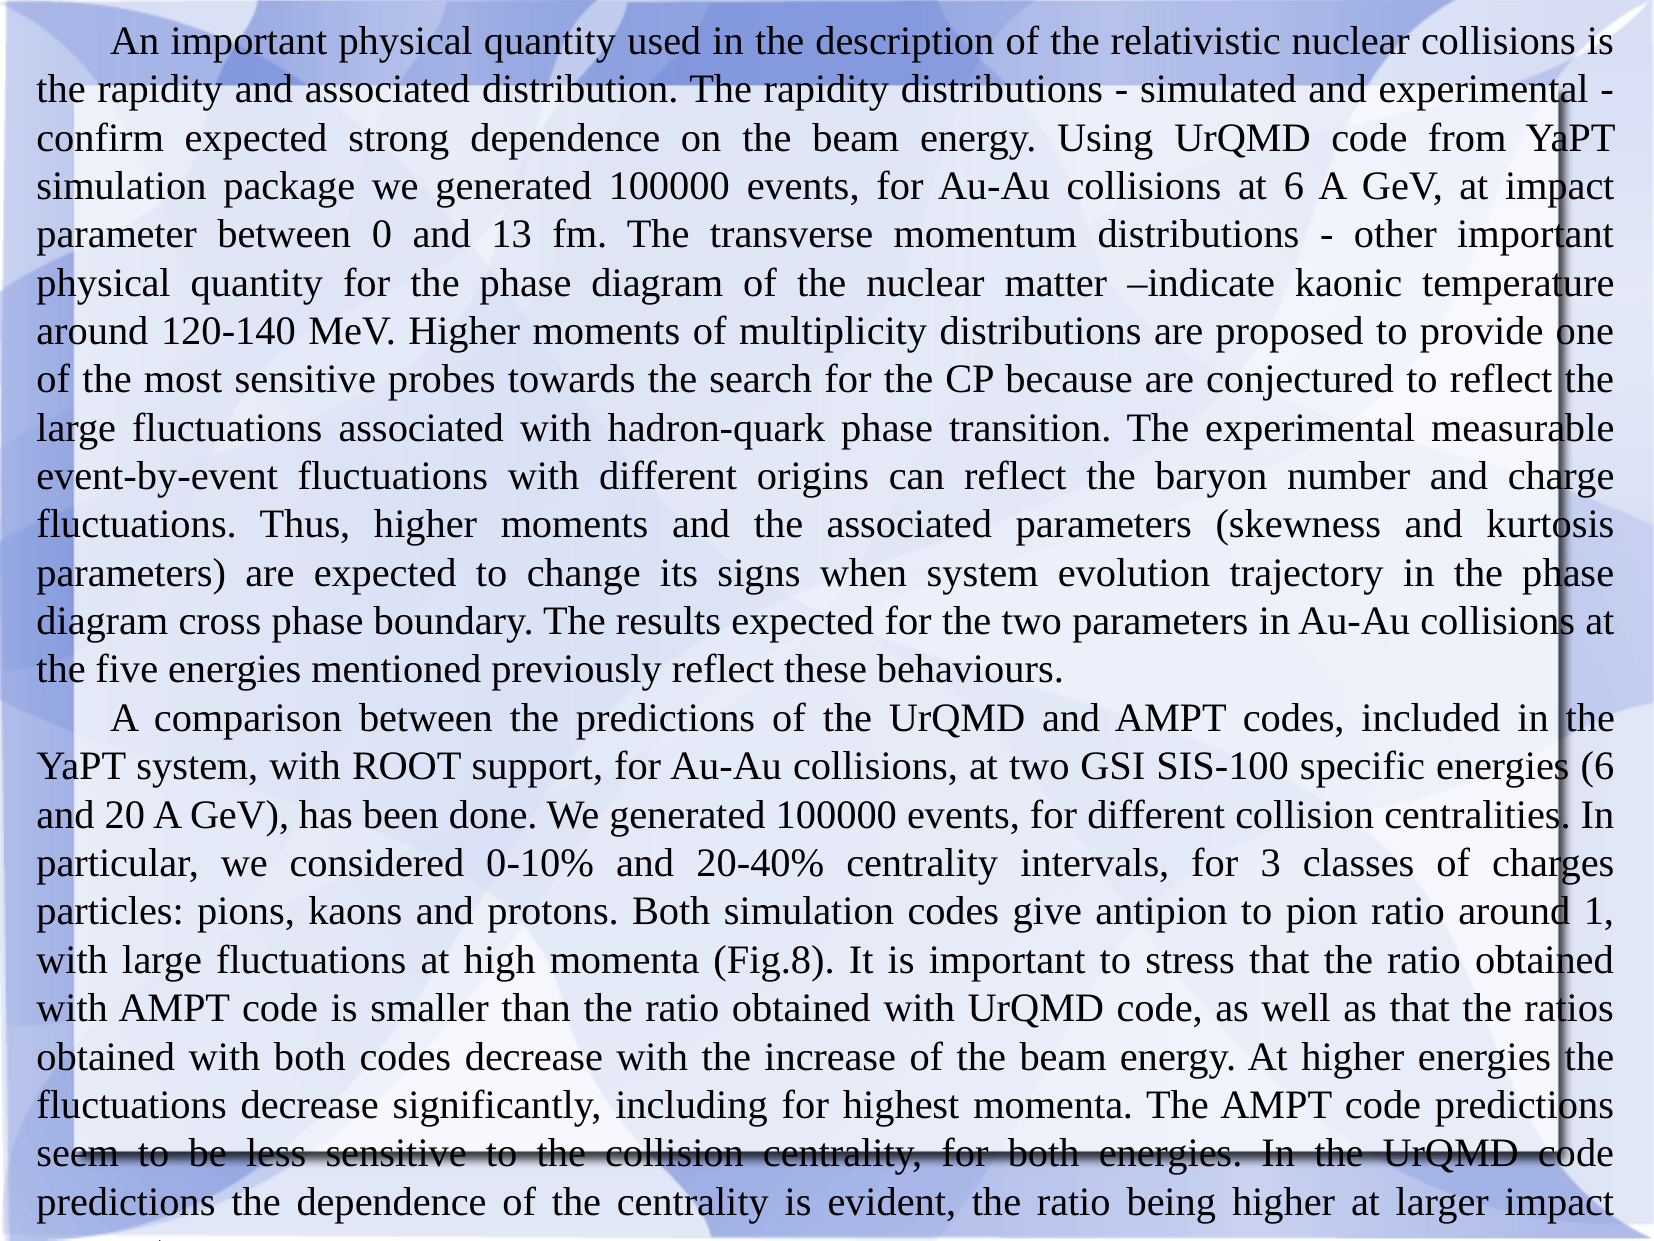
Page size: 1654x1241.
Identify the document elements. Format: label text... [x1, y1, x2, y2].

text_box An important physical quantity used in the description of the relativistic nuclear collisions is the rapidity and associated distribution. The rapidity distributions - simulated and experimental - confirm expected strong dependence on the beam energy. Using UrQMD code from YaPT simulation package we generated 100000 events, for Au-Au collisions at 6 A GeV, at impact parameter between 0 and 13 fm. The transverse momentum distributions - other important physical quantity for the phase diagram of the nuclear matter –indicate kaonic temperature around 120-140 MeV. Higher moments of multiplicity distributions are proposed to provide one of the most sensitive probes towards the search for the CP because are conjectured to reflect the large fluctuations associated with hadron-quark phase transition. The experimental measurable event-by-event fluctuations with different origins can reflect the baryon number and charge fluctuations. Thus, higher moments and the associated parameters (skewness and kurtosis parameters) are expected to change its signs when system evolution trajectory in the phase diagram cross phase boundary. The results expected for the two parameters in Au-Au collisions at the five energies mentioned previously reflect these behaviours. A comparison between the predictions of the UrQMD and AMPT codes, included in the YaPT system, with ROOT support, for Au-Au collisions, at two GSI SIS-100 specific energies (6 and 20 A GeV), has been done. We generated 100000 events, for different collision centralities. In particular, we considered 0-10% and 20-40% centrality intervals, for 3 classes of charges particles: pions, kaons and protons. Both simulation codes give antipion to pion ratio around 1, with large fluctuations at high momenta (Fig.8). It is important to stress that the ratio obtained with AMPT code is smaller than the ratio obtained with UrQMD code, as well as that the ratios obtained with both codes decrease with the increase of the beam energy. At higher energies the fluctuations decrease significantly, including for highest momenta. The AMPT code predictions seem to be less sensitive to the collision centrality, for both energies. In the UrQMD code predictions the dependence of the centrality is evident, the ratio being higher at larger impact parameters [21, 6, 1632, 1241]
